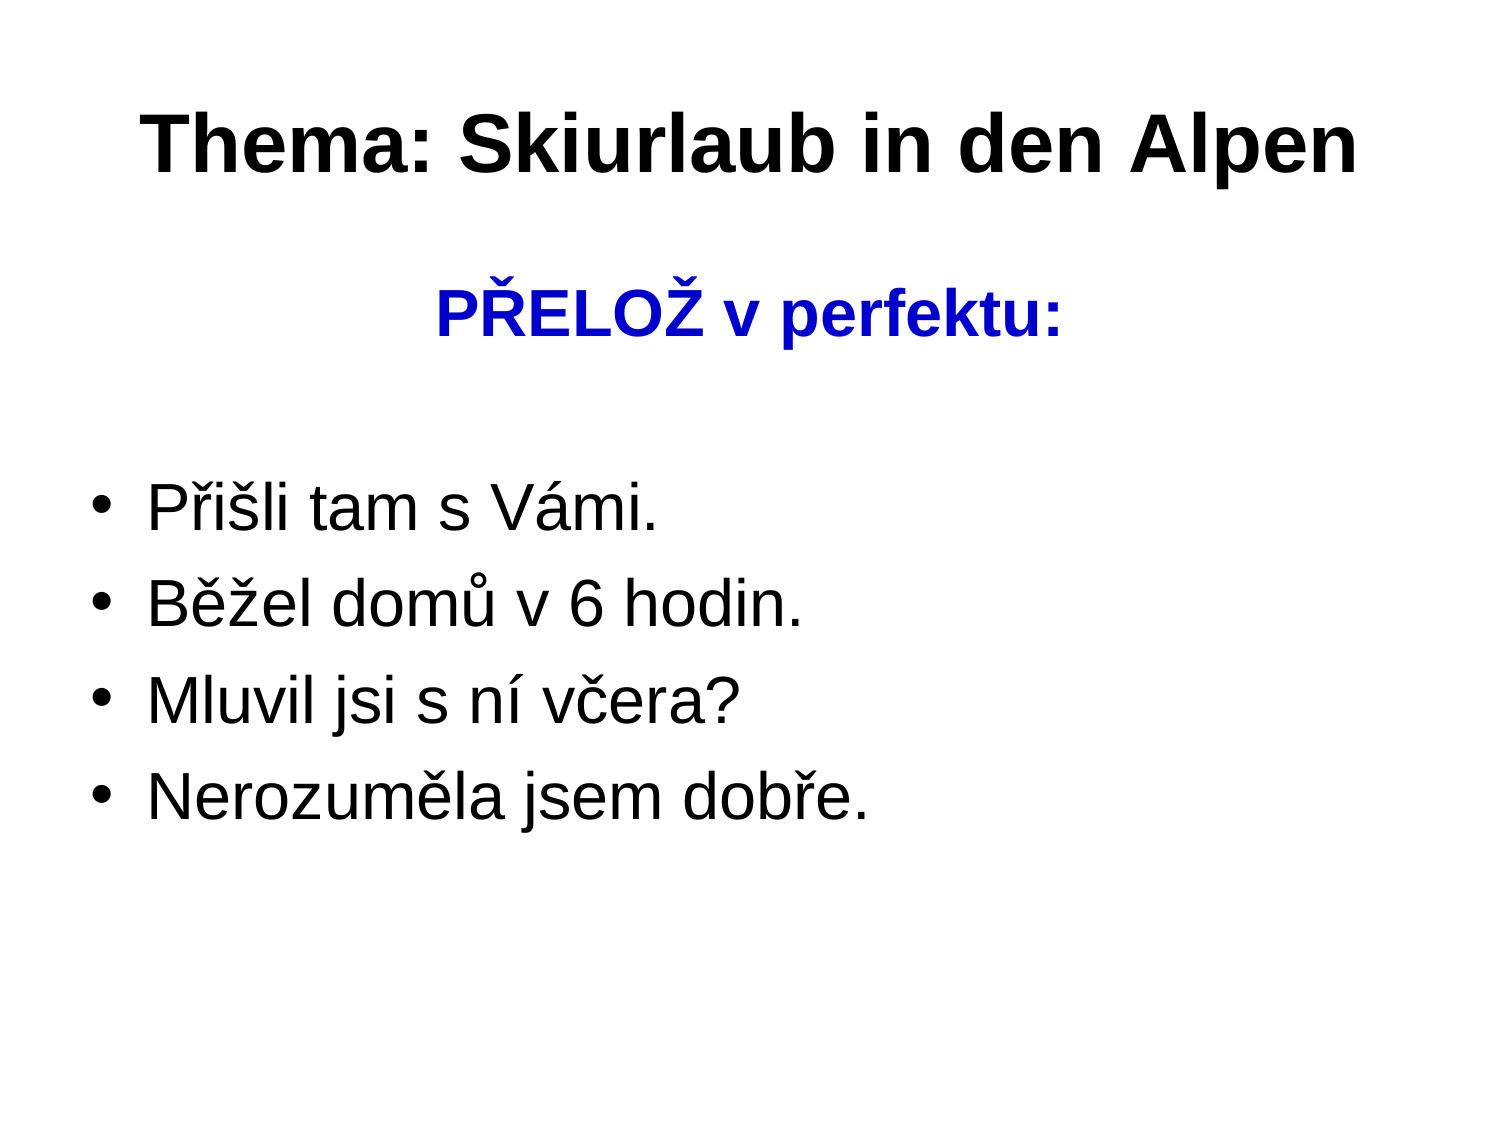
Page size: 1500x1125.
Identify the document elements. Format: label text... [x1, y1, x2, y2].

list PŘELOŽ v perfektu: Přišli tam s Vámi. Běžel domů v 6 hodin. Mluvil jsi s ní včera? Nerozuměla jsem dobře. [75, 262, 1426, 1006]
title Thema: Skiurlaub in den Alpen [75, 45, 1426, 233]
